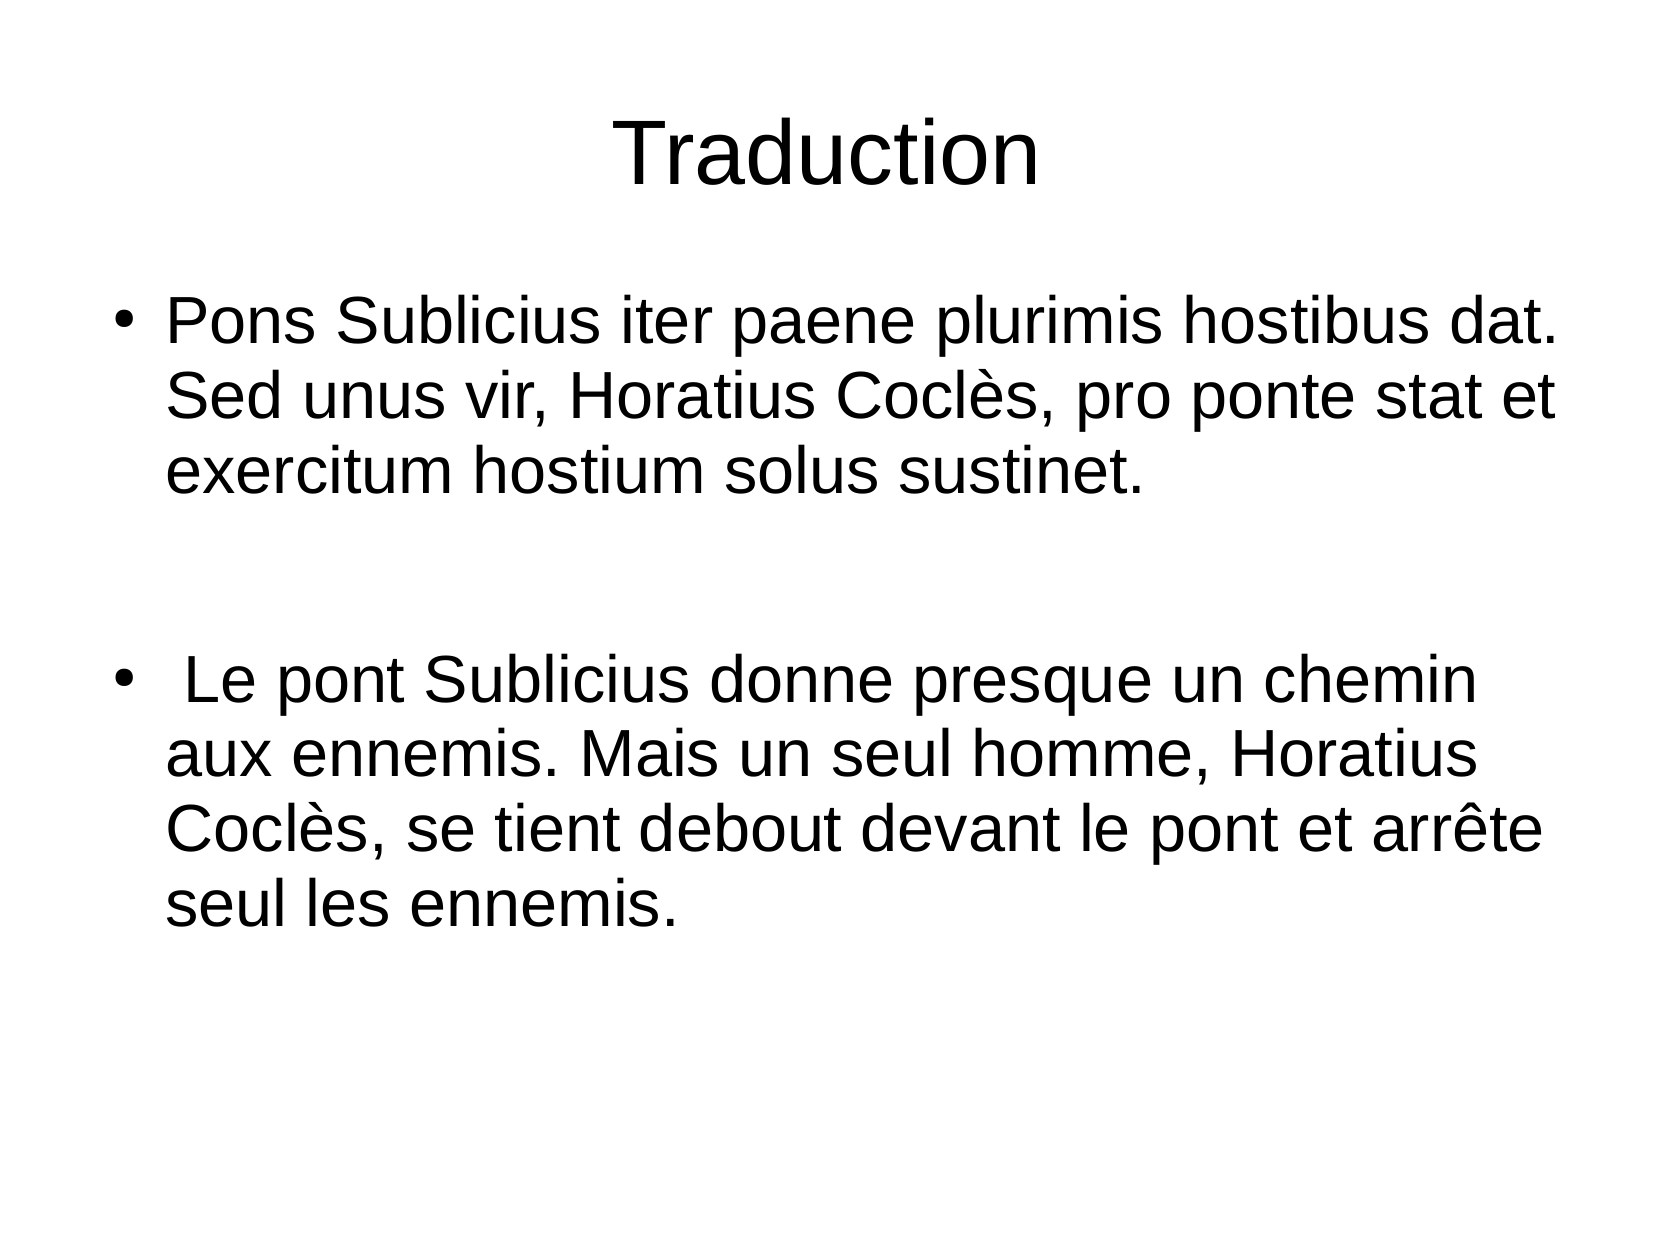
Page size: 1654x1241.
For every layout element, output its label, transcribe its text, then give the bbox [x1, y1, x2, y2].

list Pons Sublicius iter paene plurimis hostibus dat. Sed unus vir, Horatius Coclès, pro ponte stat et exercitum hostium solus sustinet. Le pont Sublicius donne presque un chemin aux ennemis. Mais un seul homme, Horatius Coclès, se tient debout devant le pont et arrête seul les ennemis. [94, 283, 1583, 1146]
title Traduction [82, 49, 1571, 257]
